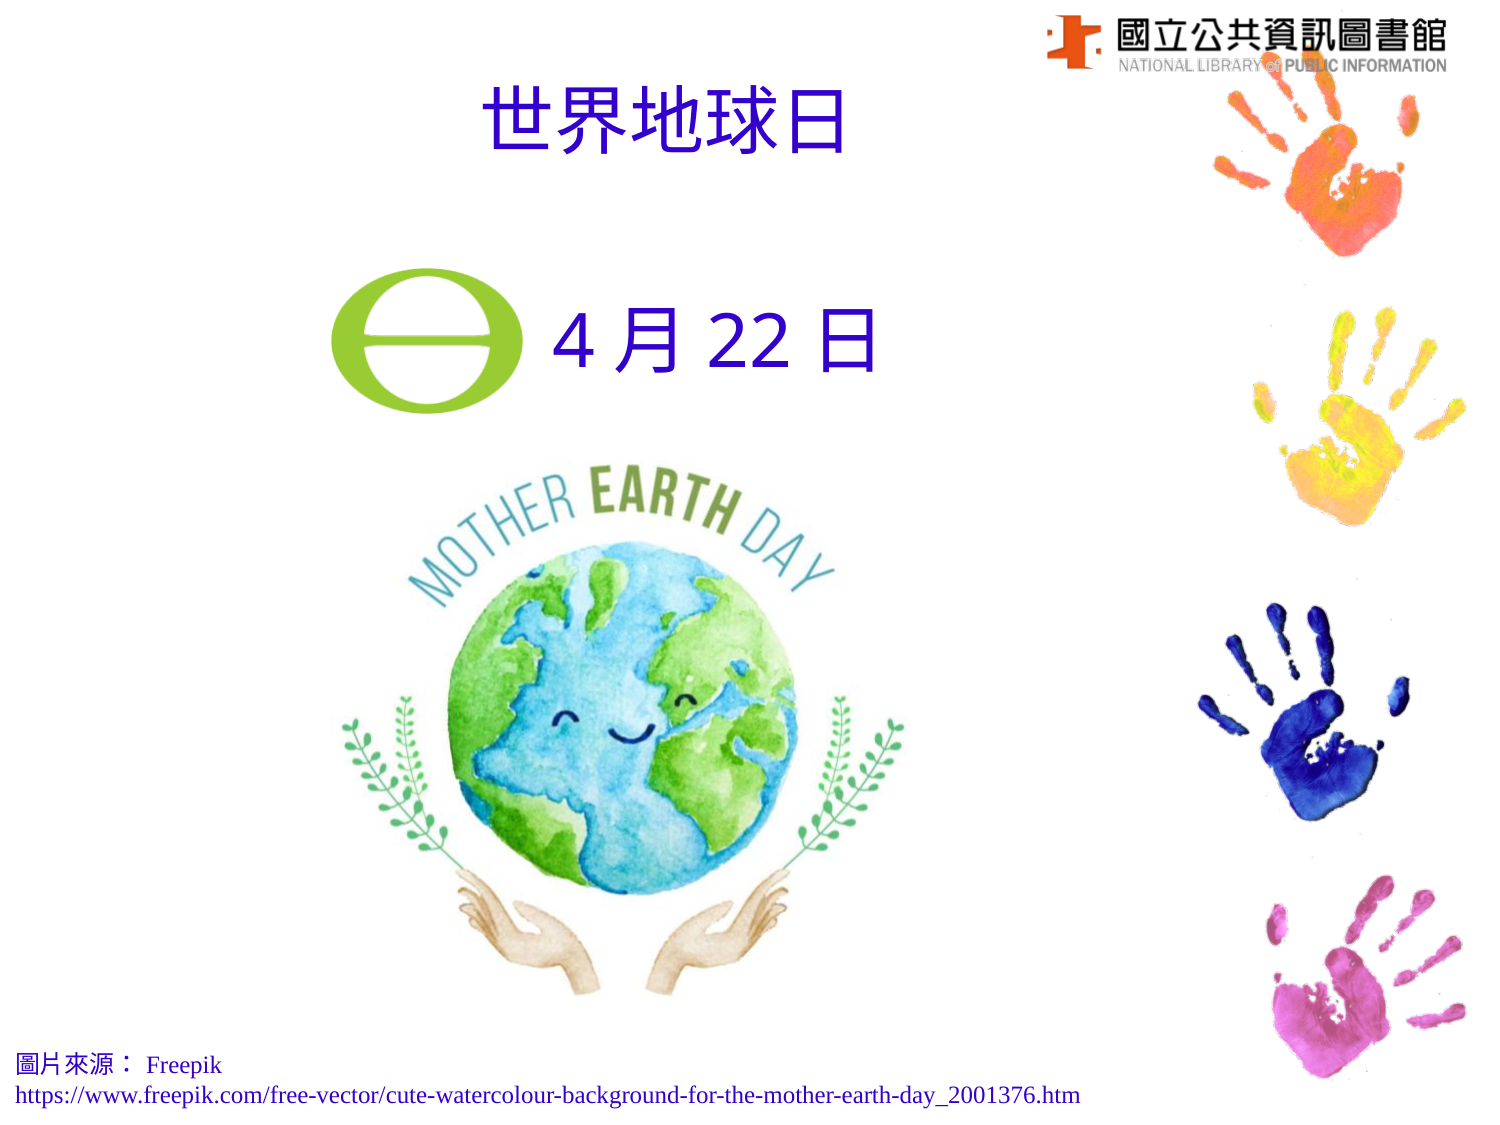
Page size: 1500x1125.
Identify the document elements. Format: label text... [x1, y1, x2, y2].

text_box 4月22日 [537, 284, 1105, 391]
title 世界地球日 [112, 24, 1176, 213]
picture [330, 444, 916, 998]
text_box 圖片來源：Freepik https://www.freepik.com/free-vector/cute-watercolour-background-for-the-mother-earth-day_2001376.htm [0, 1040, 1205, 1117]
picture [330, 267, 524, 415]
